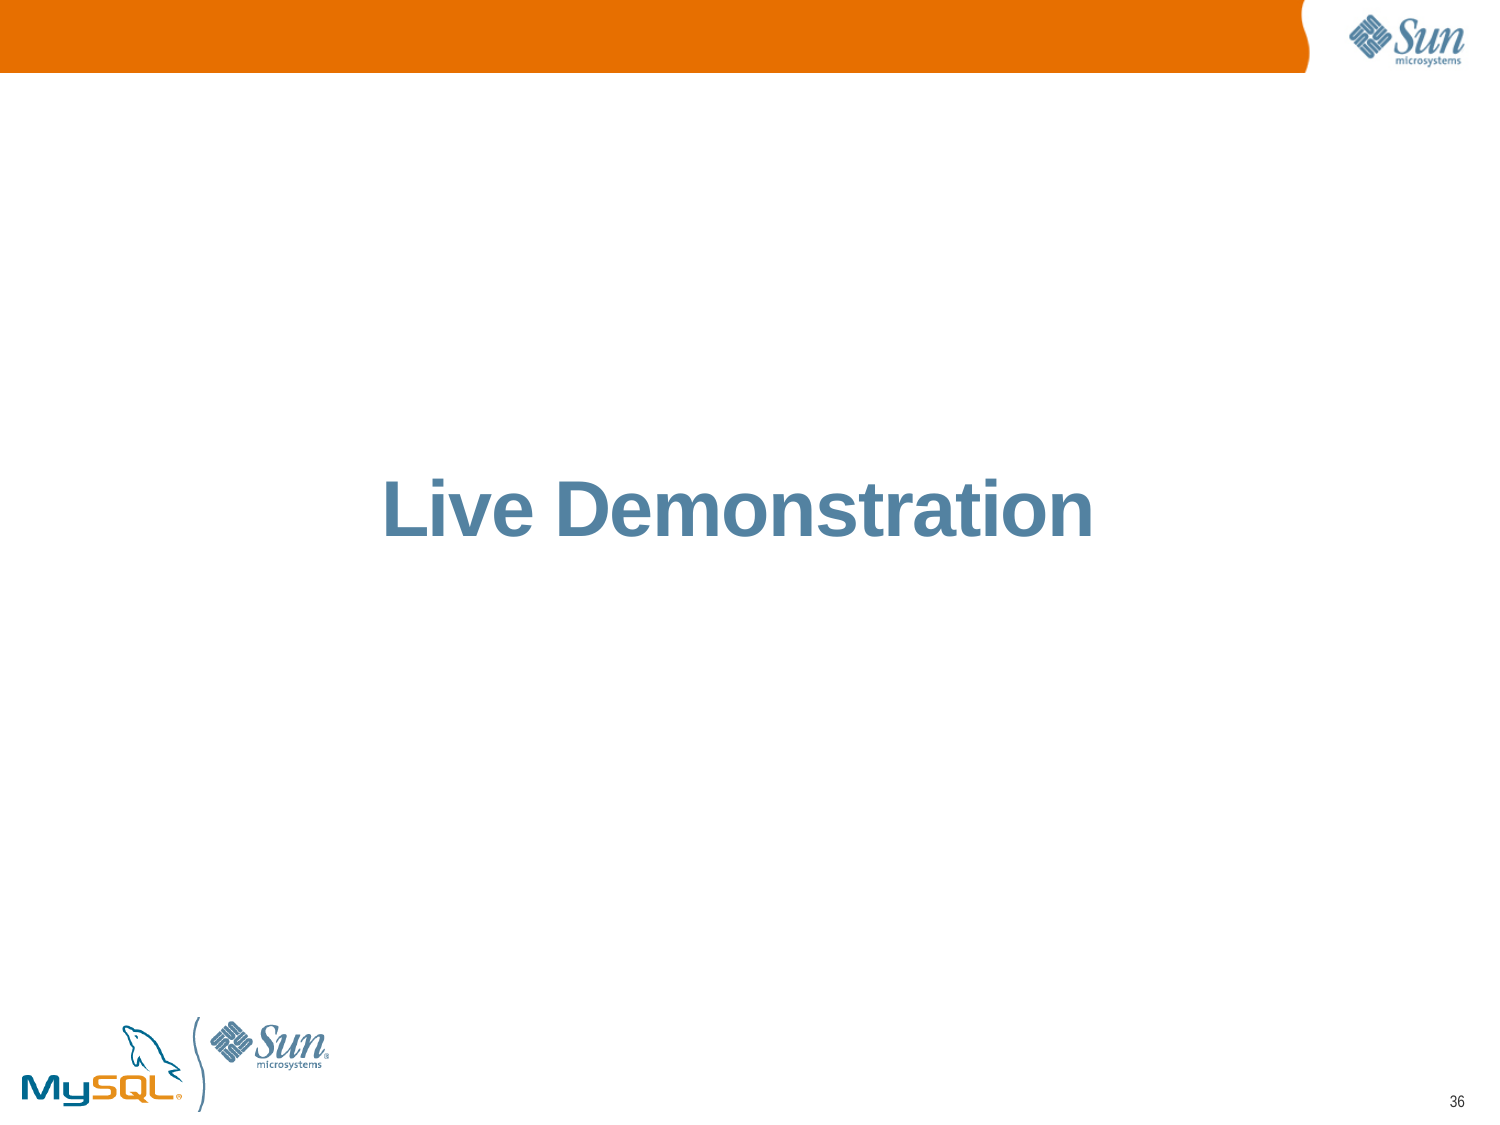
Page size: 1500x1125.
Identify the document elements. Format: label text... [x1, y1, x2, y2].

picture [22, 1017, 329, 1112]
title Live Demonstration [381, 472, 1099, 577]
picture [0, 0, 1500, 73]
